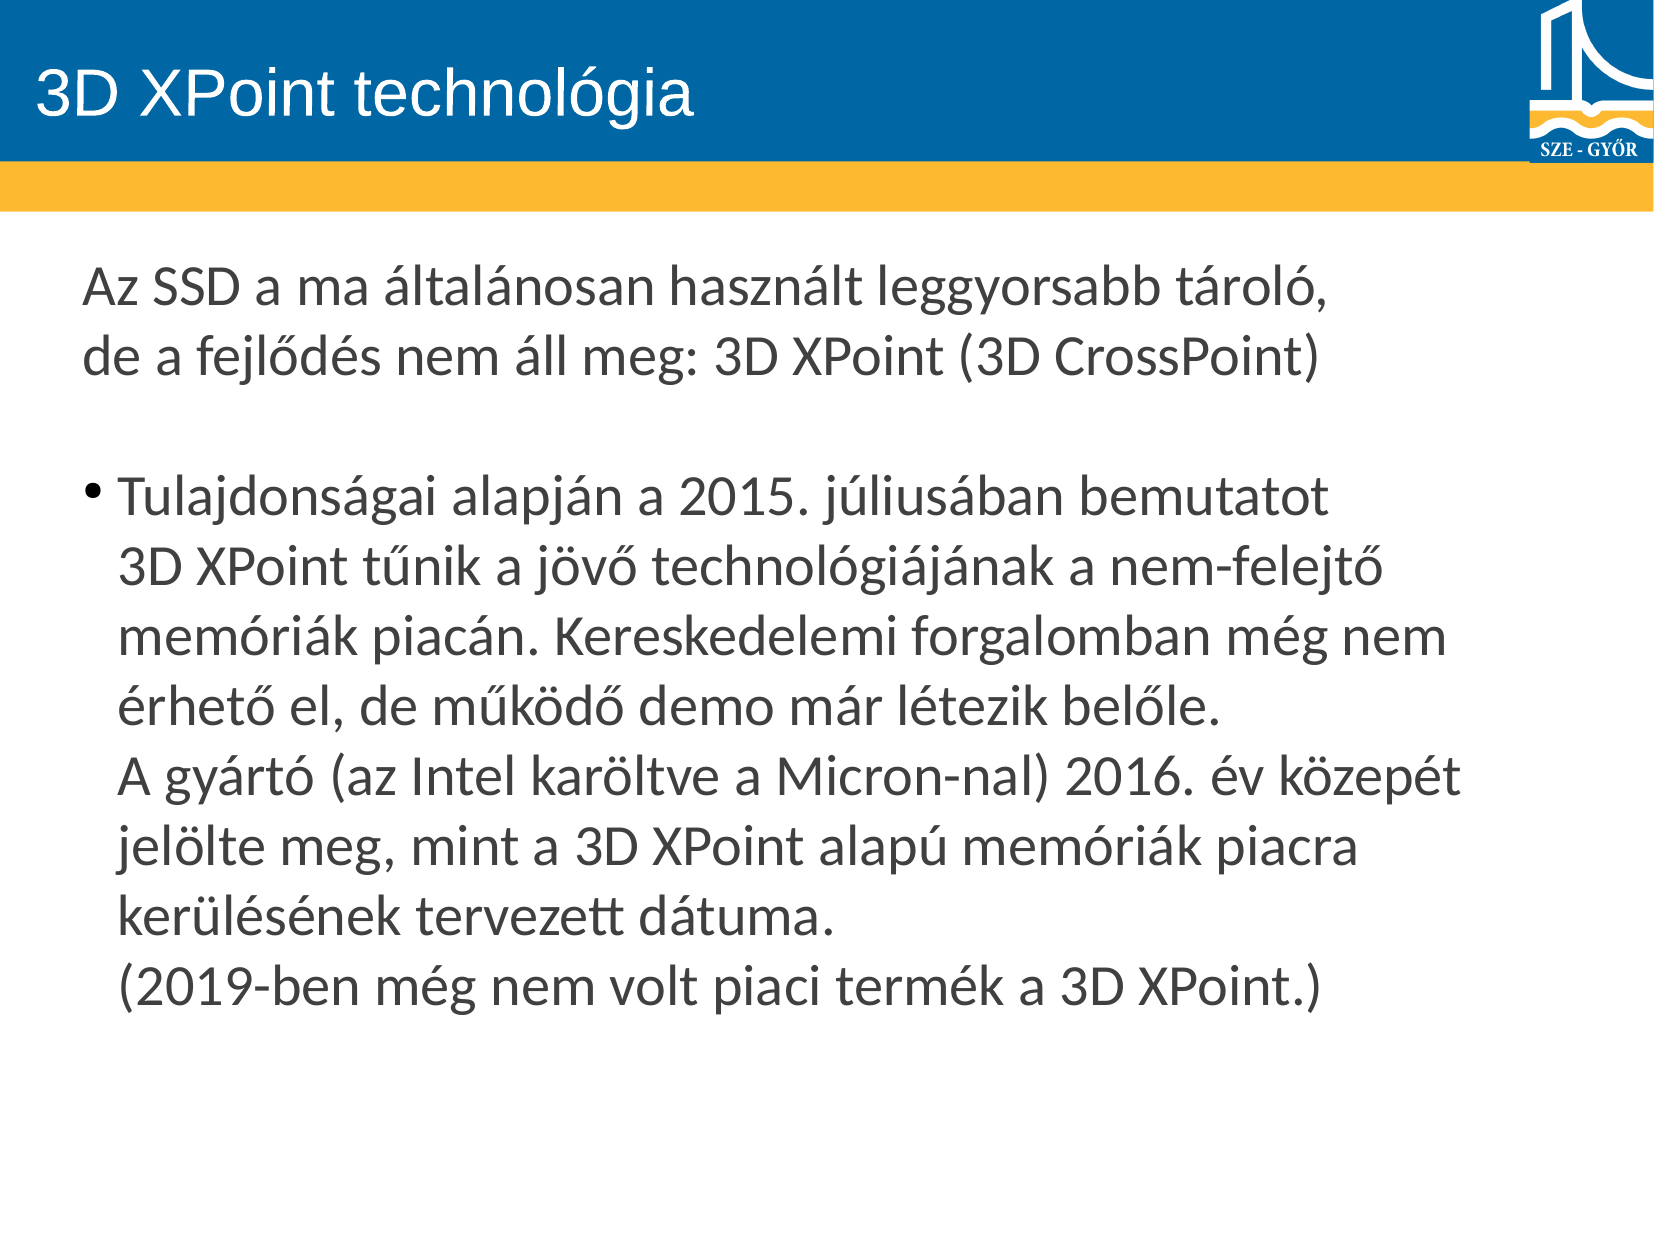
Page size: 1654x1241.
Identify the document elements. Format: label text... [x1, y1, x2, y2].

text_box 3D XPoint technológia [34, 48, 1524, 144]
picture [1529, 0, 1654, 163]
text_box Az SSD a ma általánosan használt leggyorsabb tároló, de a fejlődés nem áll meg: 3D XPoint (3D CrossPoint) Tulajdonságai alapján a 2015. júliusában bemutatot 3D XPoint tűnik a jövő technológiájának a nem-felejtő memóriák piacán. Kereskedelemi forgalomban még nem érhető el, de működő demo már létezik belőle. A gyártó (az Intel karöltve a Micron-nal) 2016. év közepét jelölte meg, mint a 3D XPoint alapú memóriák piacra kerülésének tervezett dátuma. (2019-ben még nem volt piaci termék a 3D XPoint.) [82, 247, 1583, 1198]
